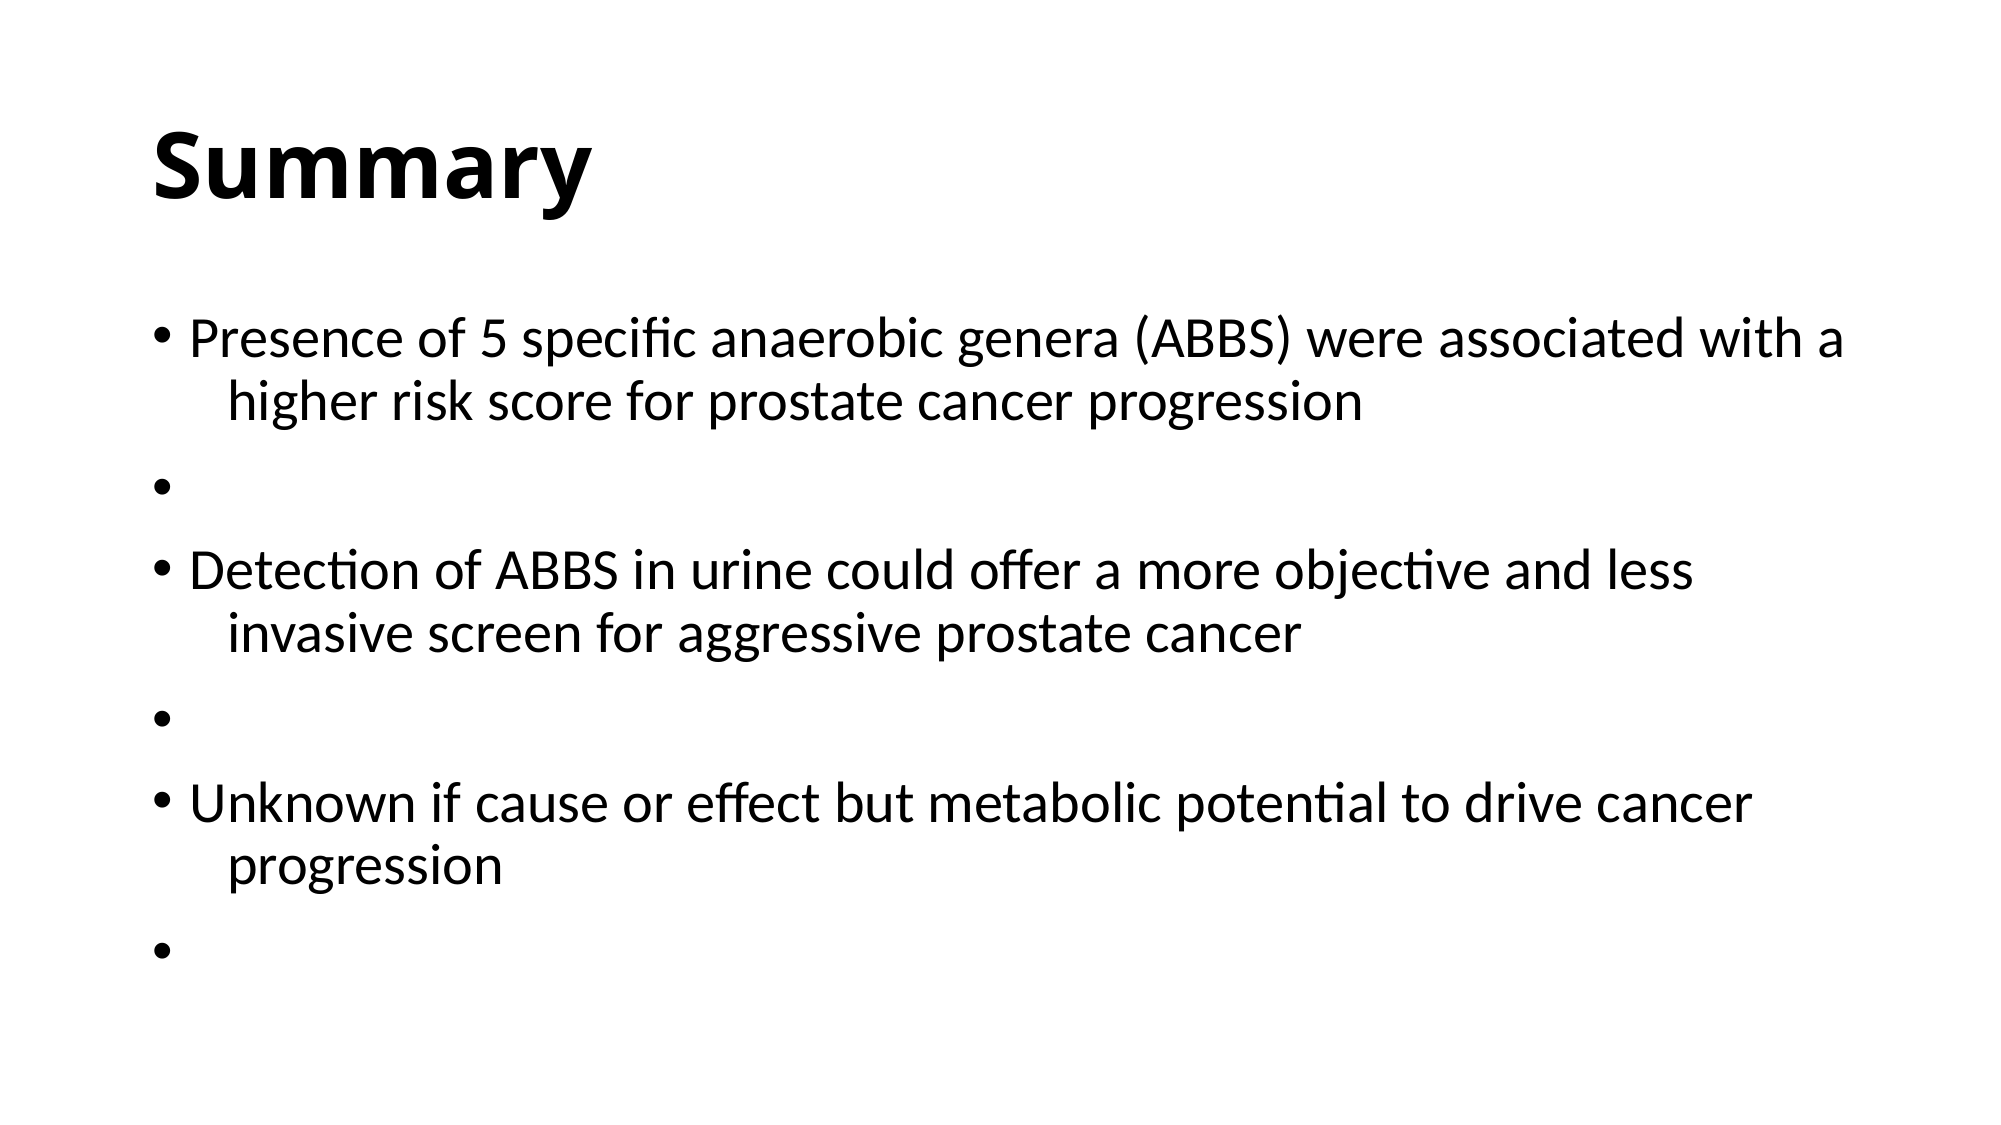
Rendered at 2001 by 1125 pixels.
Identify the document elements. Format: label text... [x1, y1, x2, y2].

list Presence of 5 specific anaerobic genera (ABBS) were associated with a higher risk score for prostate cancer progression Detection of ABBS in urine could offer a more objective and less invasive screen for aggressive prostate cancer Unknown if cause or effect but metabolic potential to drive cancer progression [137, 299, 1863, 1014]
title Summary [137, 59, 1863, 278]
